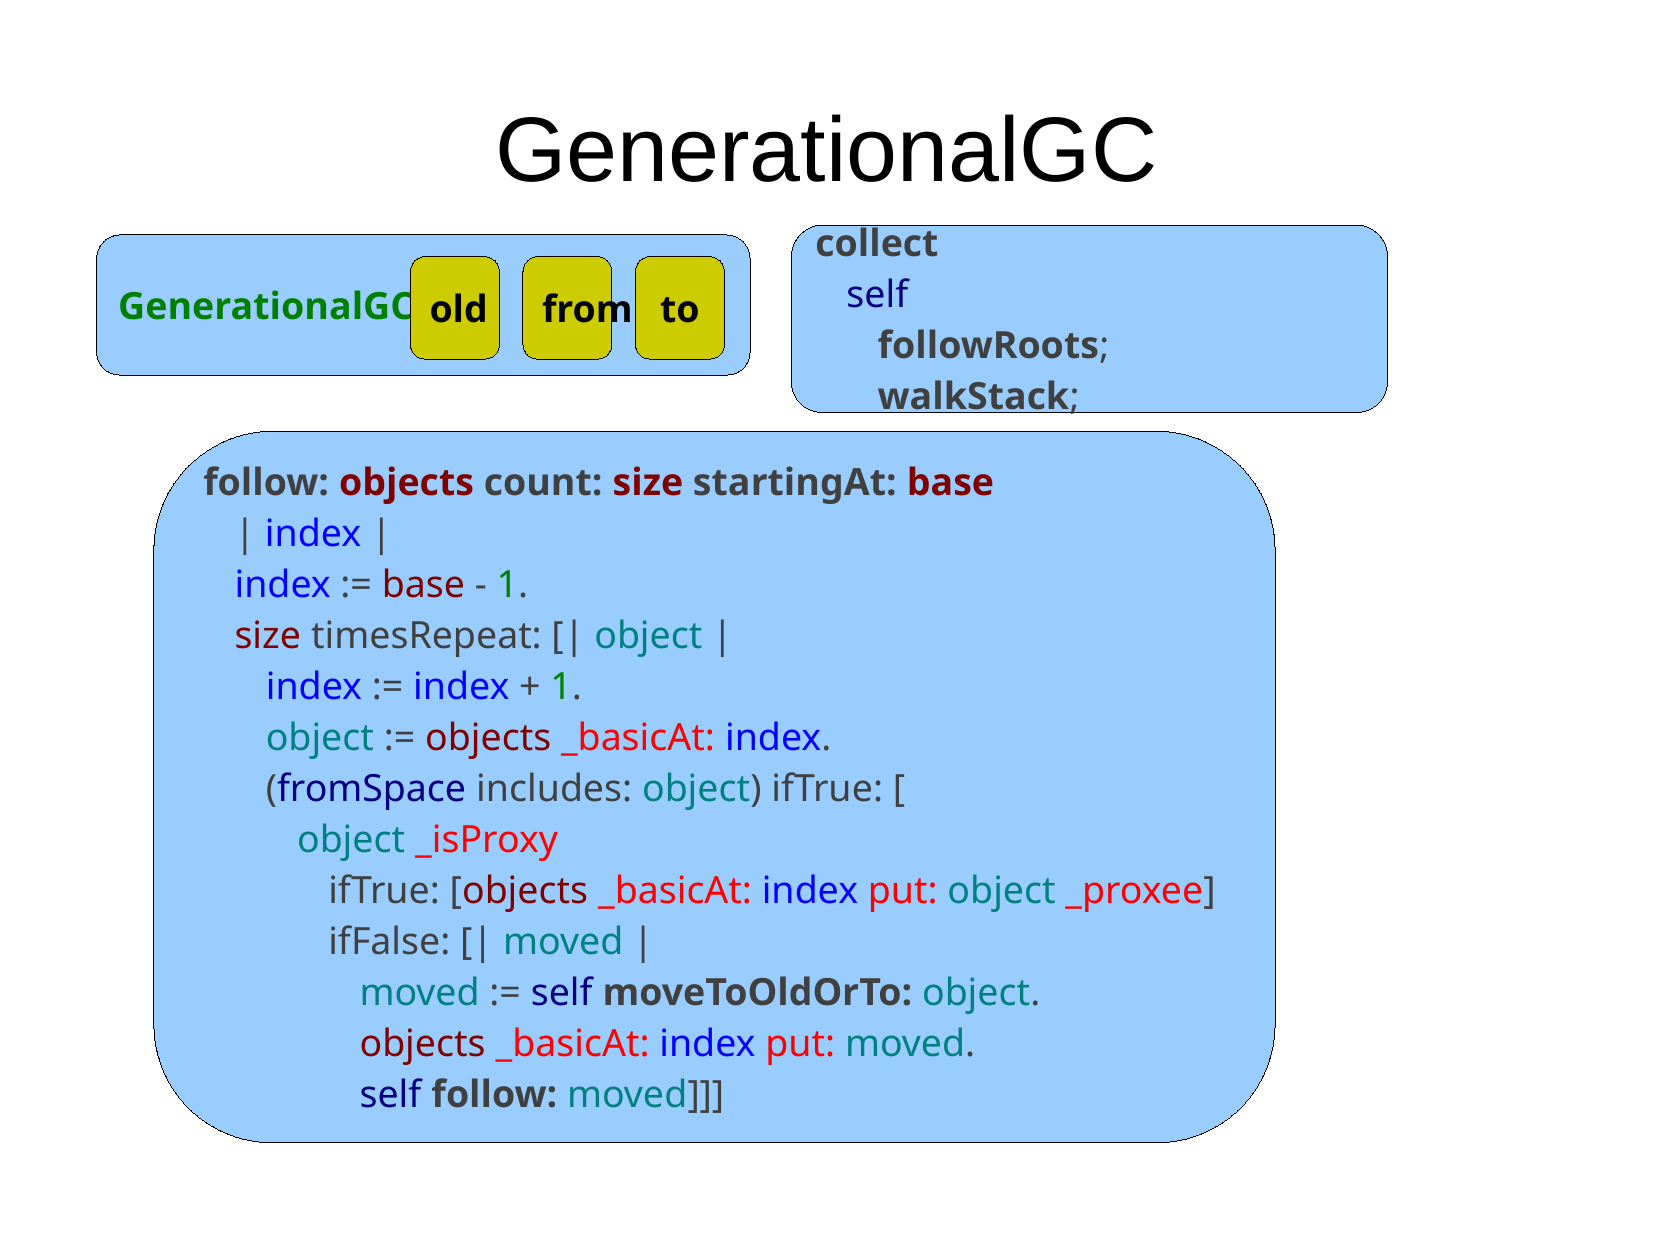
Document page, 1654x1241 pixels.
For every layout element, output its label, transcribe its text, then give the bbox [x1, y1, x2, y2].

text_box old [410, 256, 500, 360]
text_box from [522, 256, 612, 360]
text_box GenerationalGC [143, 91, 1511, 209]
text_box to [635, 256, 725, 360]
text_box follow: objects count: size startingAt: base | index | index := base - 1. size timesRepeat: [| object | index := index + 1. object := objects _basicAt: index. (fromSpace includes: object) ifTrue: [ object _isProxy ifTrue: [objects _basicAt: index put: object _proxee] ifFalse: [| moved | moved := self moveToOldOrTo: object. objects _basicAt: index put: moved. self follow: moved]]] [153, 431, 1276, 1143]
text_box collect self followRoots; walkStack; [791, 225, 1388, 413]
text_box GenerationalGC [96, 234, 751, 376]
